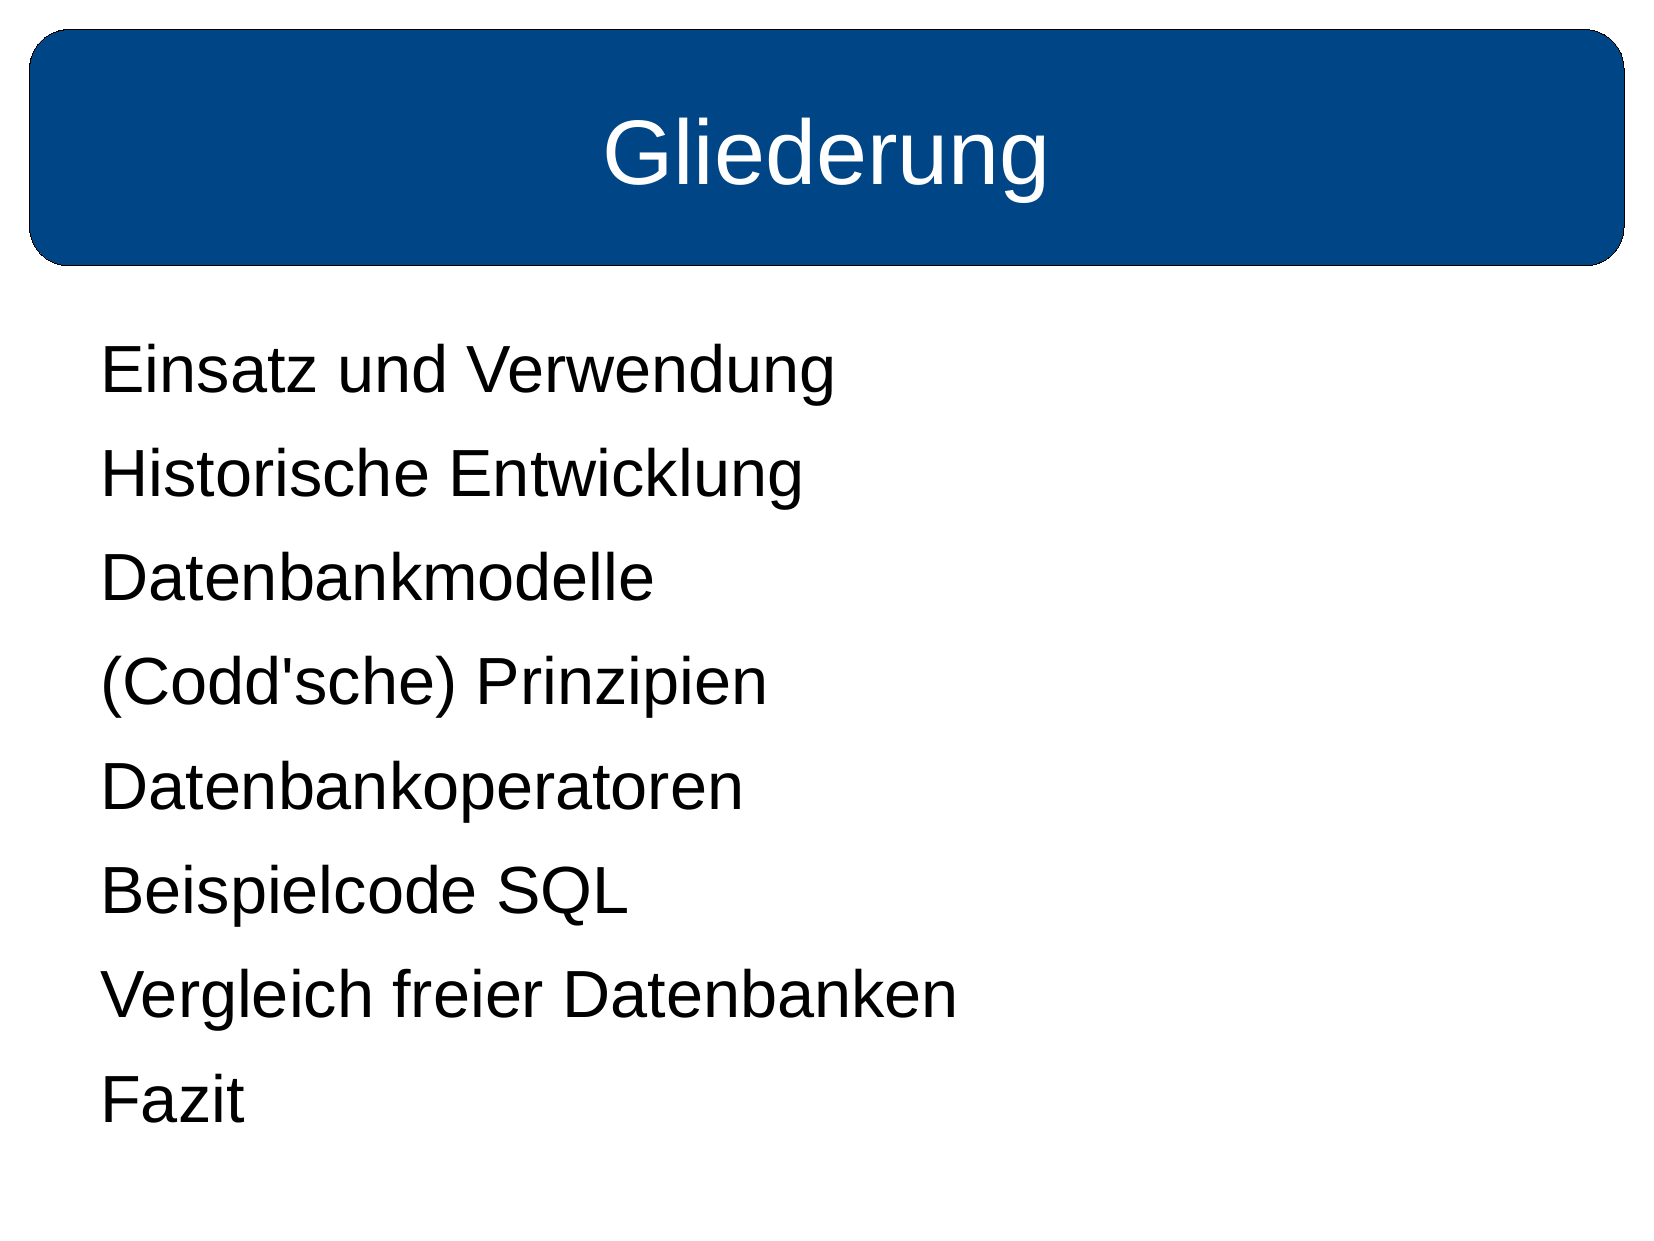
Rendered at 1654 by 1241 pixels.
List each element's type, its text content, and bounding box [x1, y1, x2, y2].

title Gliederung [82, 49, 1571, 257]
list Einsatz und Verwendung Historische Entwicklung Datenbankmodelle (Codd'sche) Prinzipien Datenbankoperatoren Beispielcode SQL Vergleich freier Datenbanken Fazit [82, 331, 1353, 1137]
